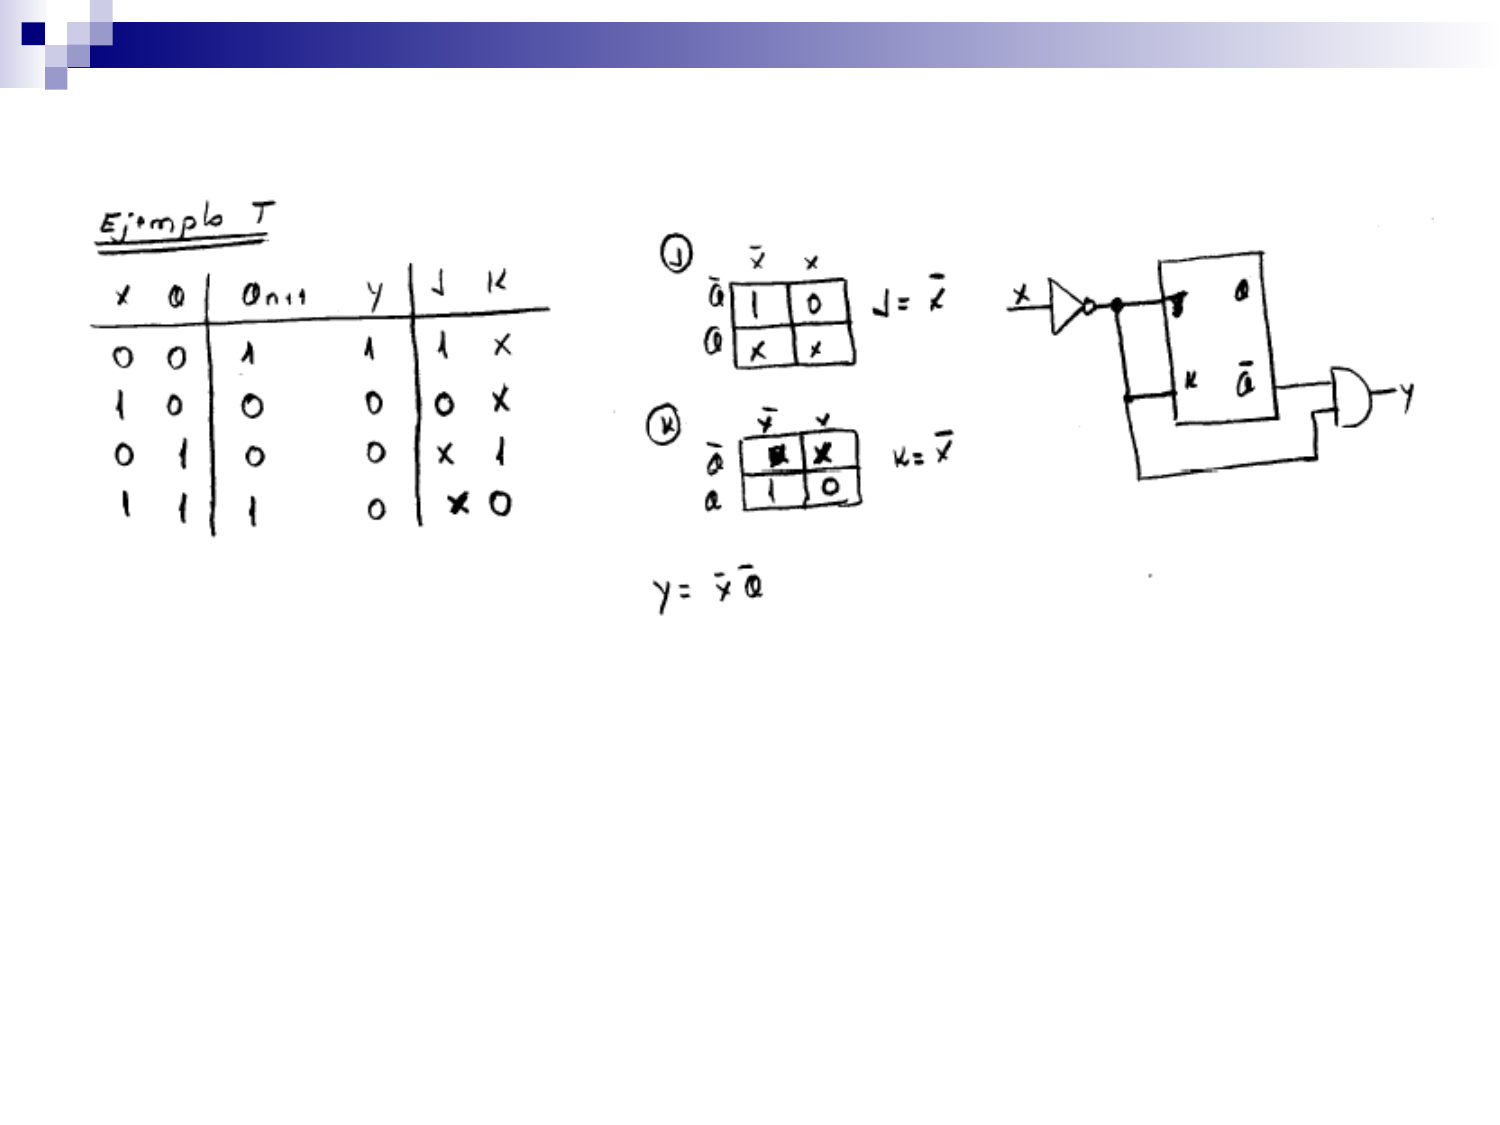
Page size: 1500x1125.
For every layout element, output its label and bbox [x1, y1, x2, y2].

picture [53, 184, 1434, 634]
